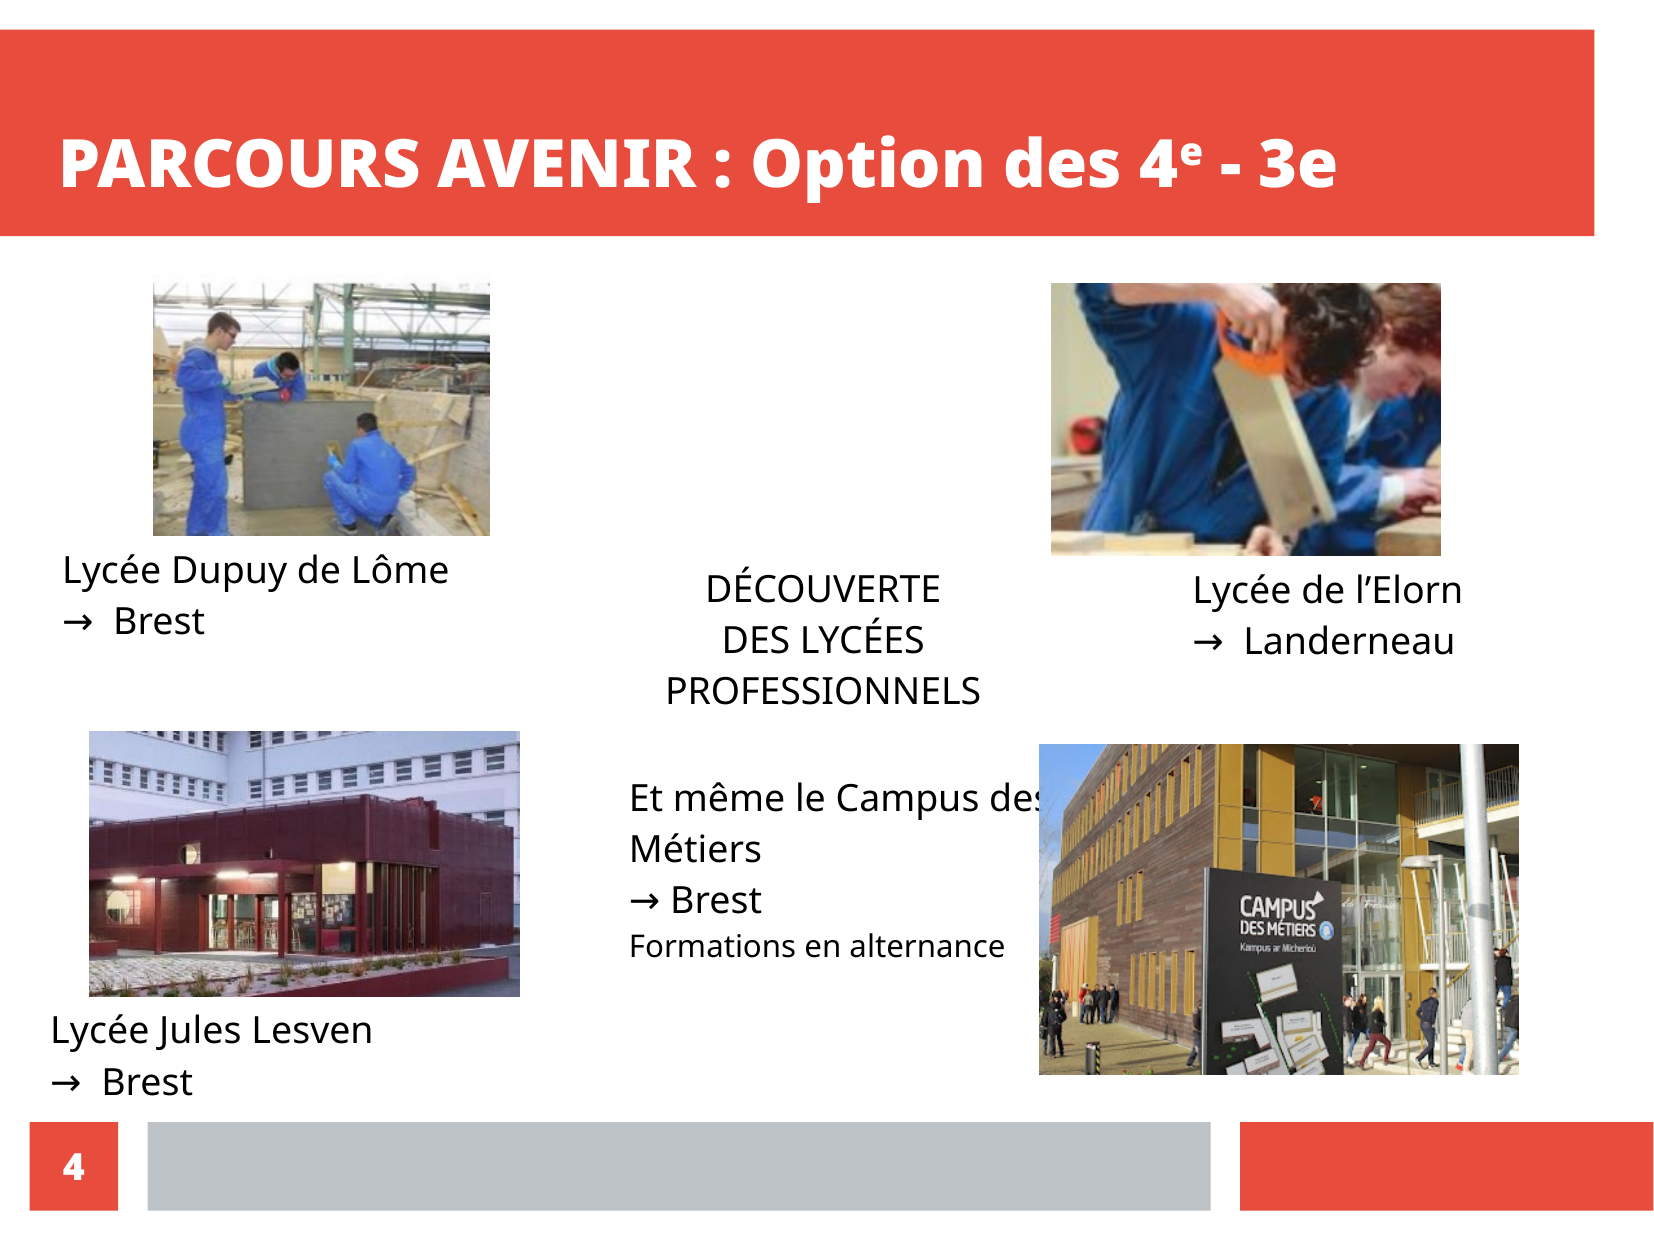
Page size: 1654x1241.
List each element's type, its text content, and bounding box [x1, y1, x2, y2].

picture [1051, 283, 1441, 556]
text_box Lycée Dupuy de Lôme → Brest [47, 535, 508, 638]
picture [1039, 744, 1519, 1075]
text_box Lycée Jules Lesven → Brest [35, 996, 497, 1099]
picture [89, 731, 520, 997]
text_box DÉCOUVERTE DES LYCÉES PROFESSIONNELS [625, 555, 1021, 764]
picture [153, 273, 490, 535]
title PARCOURS AVENIR : Option des 4e - 3e [59, 59, 1595, 207]
text_box Et même le Campus des Métiers → Brest Formations en alternance [614, 764, 1039, 946]
text_box Lycée de l’Elorn → Landerneau [1177, 555, 1639, 658]
